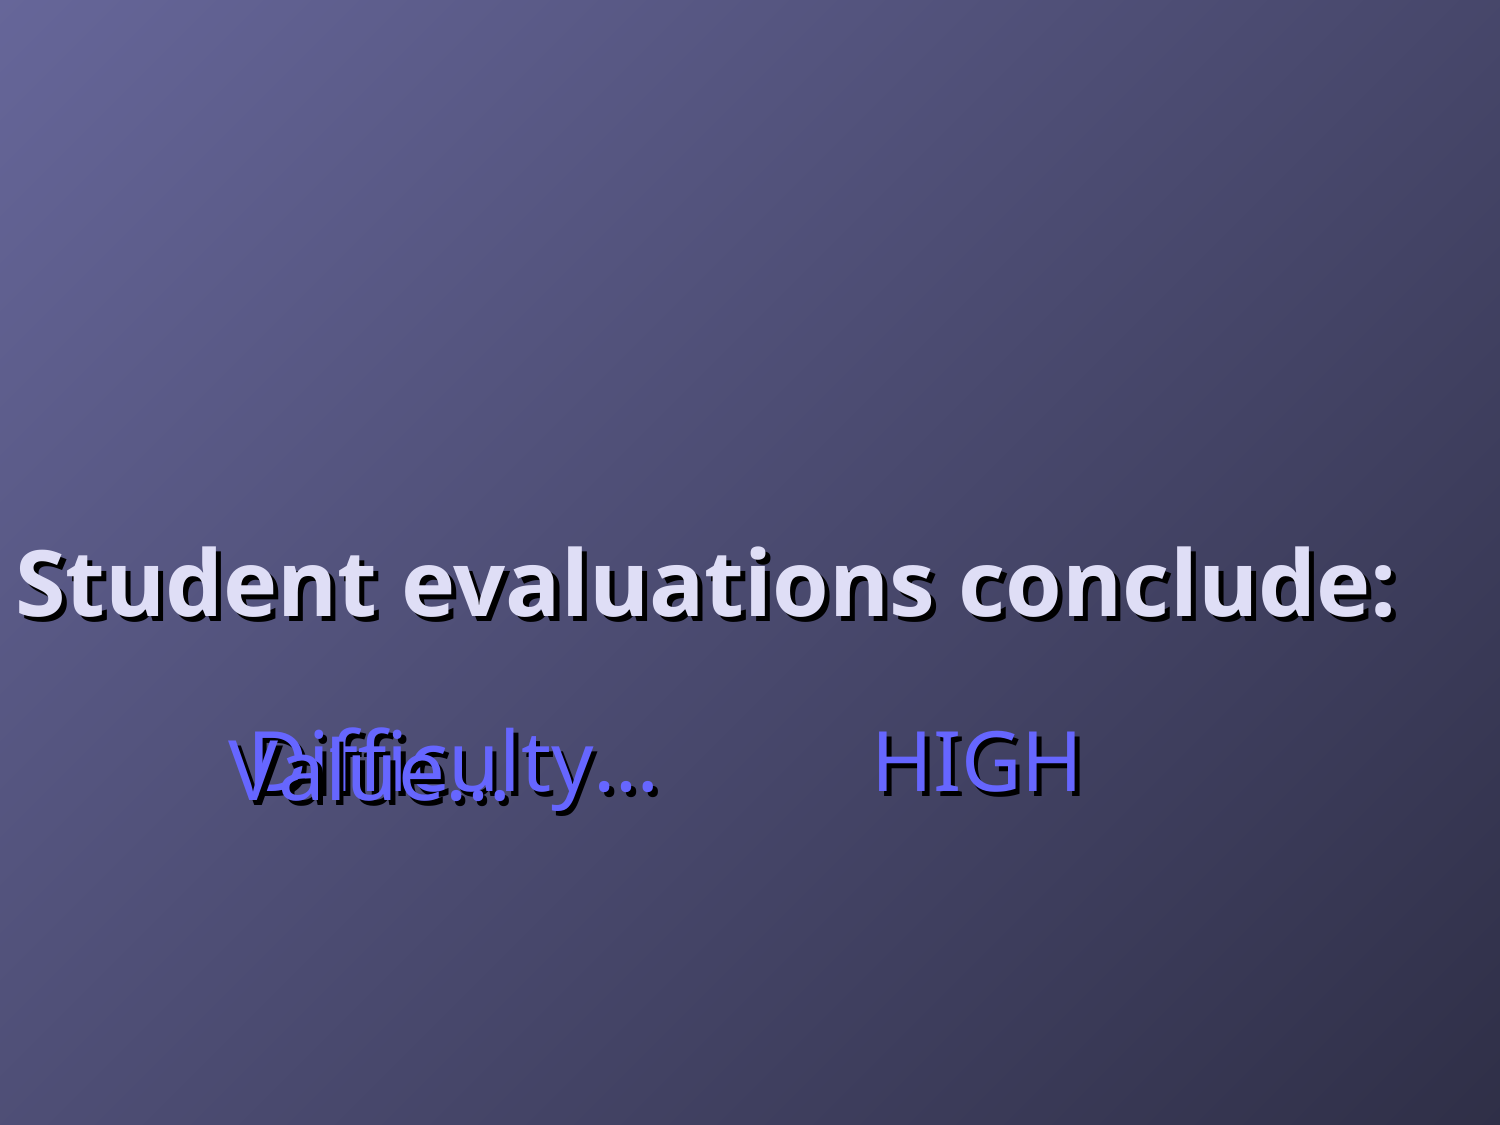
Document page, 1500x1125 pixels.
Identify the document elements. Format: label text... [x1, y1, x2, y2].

text_box Value… [214, 709, 548, 826]
title Student evaluations conclude: [0, 487, 1500, 676]
text_box HIGH [856, 700, 1099, 817]
text_box Difficulty… [232, 700, 697, 817]
